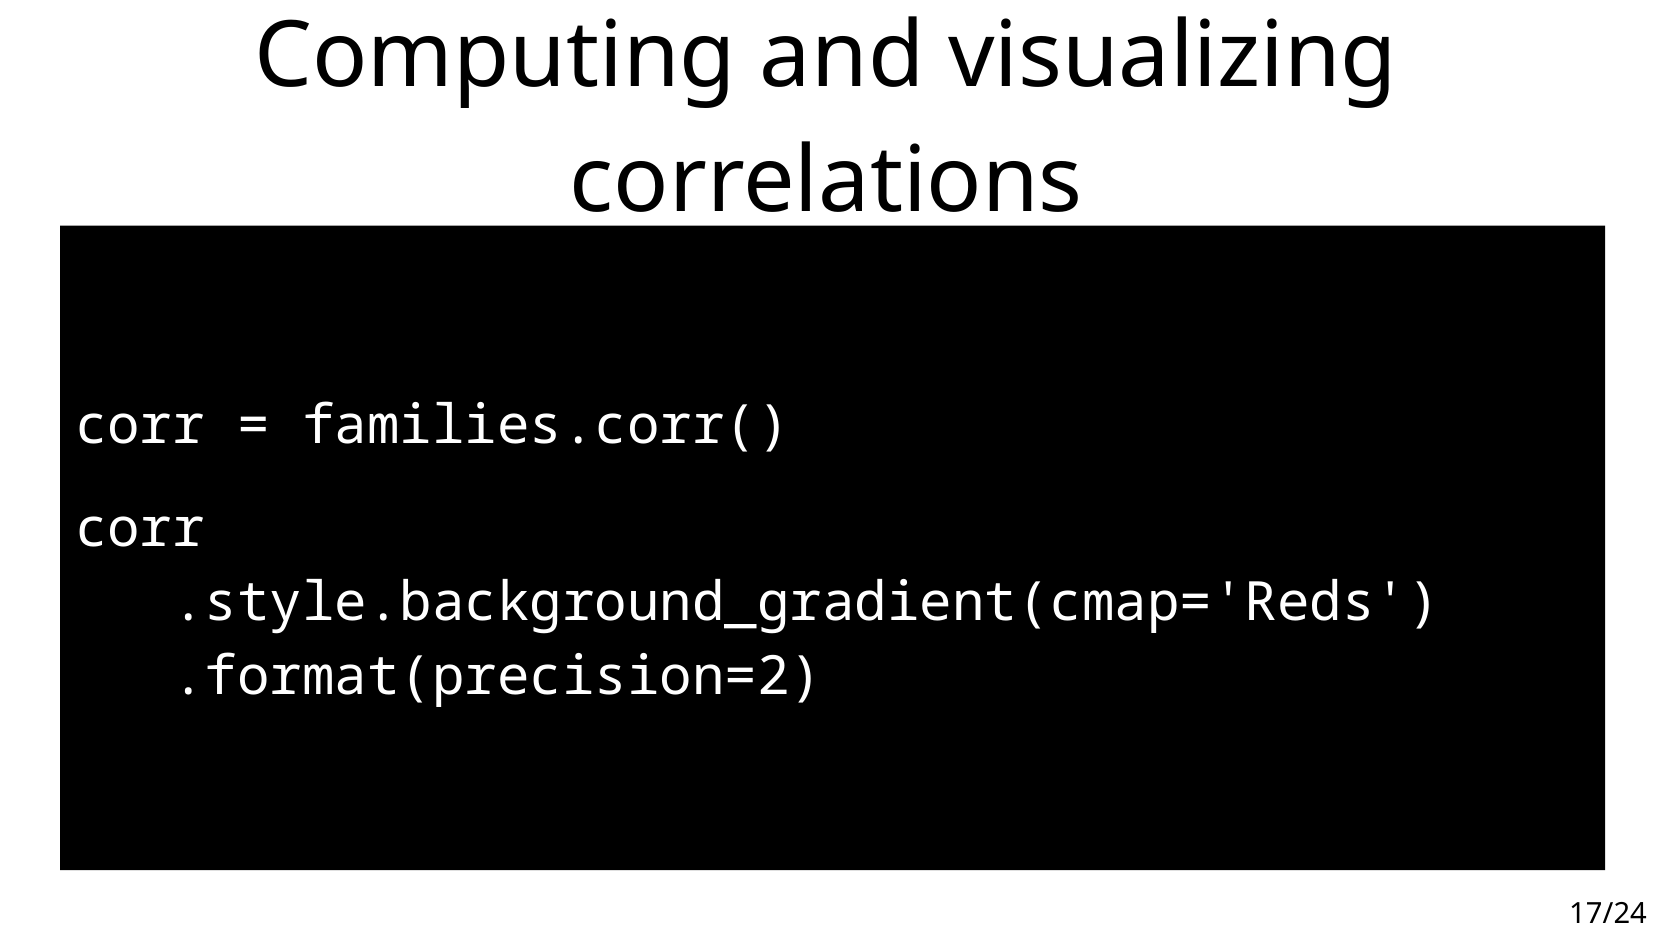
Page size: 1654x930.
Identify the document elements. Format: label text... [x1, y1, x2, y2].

list corr = families.corr() corr .style.background_gradient(cmap='Reds') .format(precision=2) [60, 225, 1606, 871]
title Computing and visualizing correlations [82, 1, 1571, 225]
